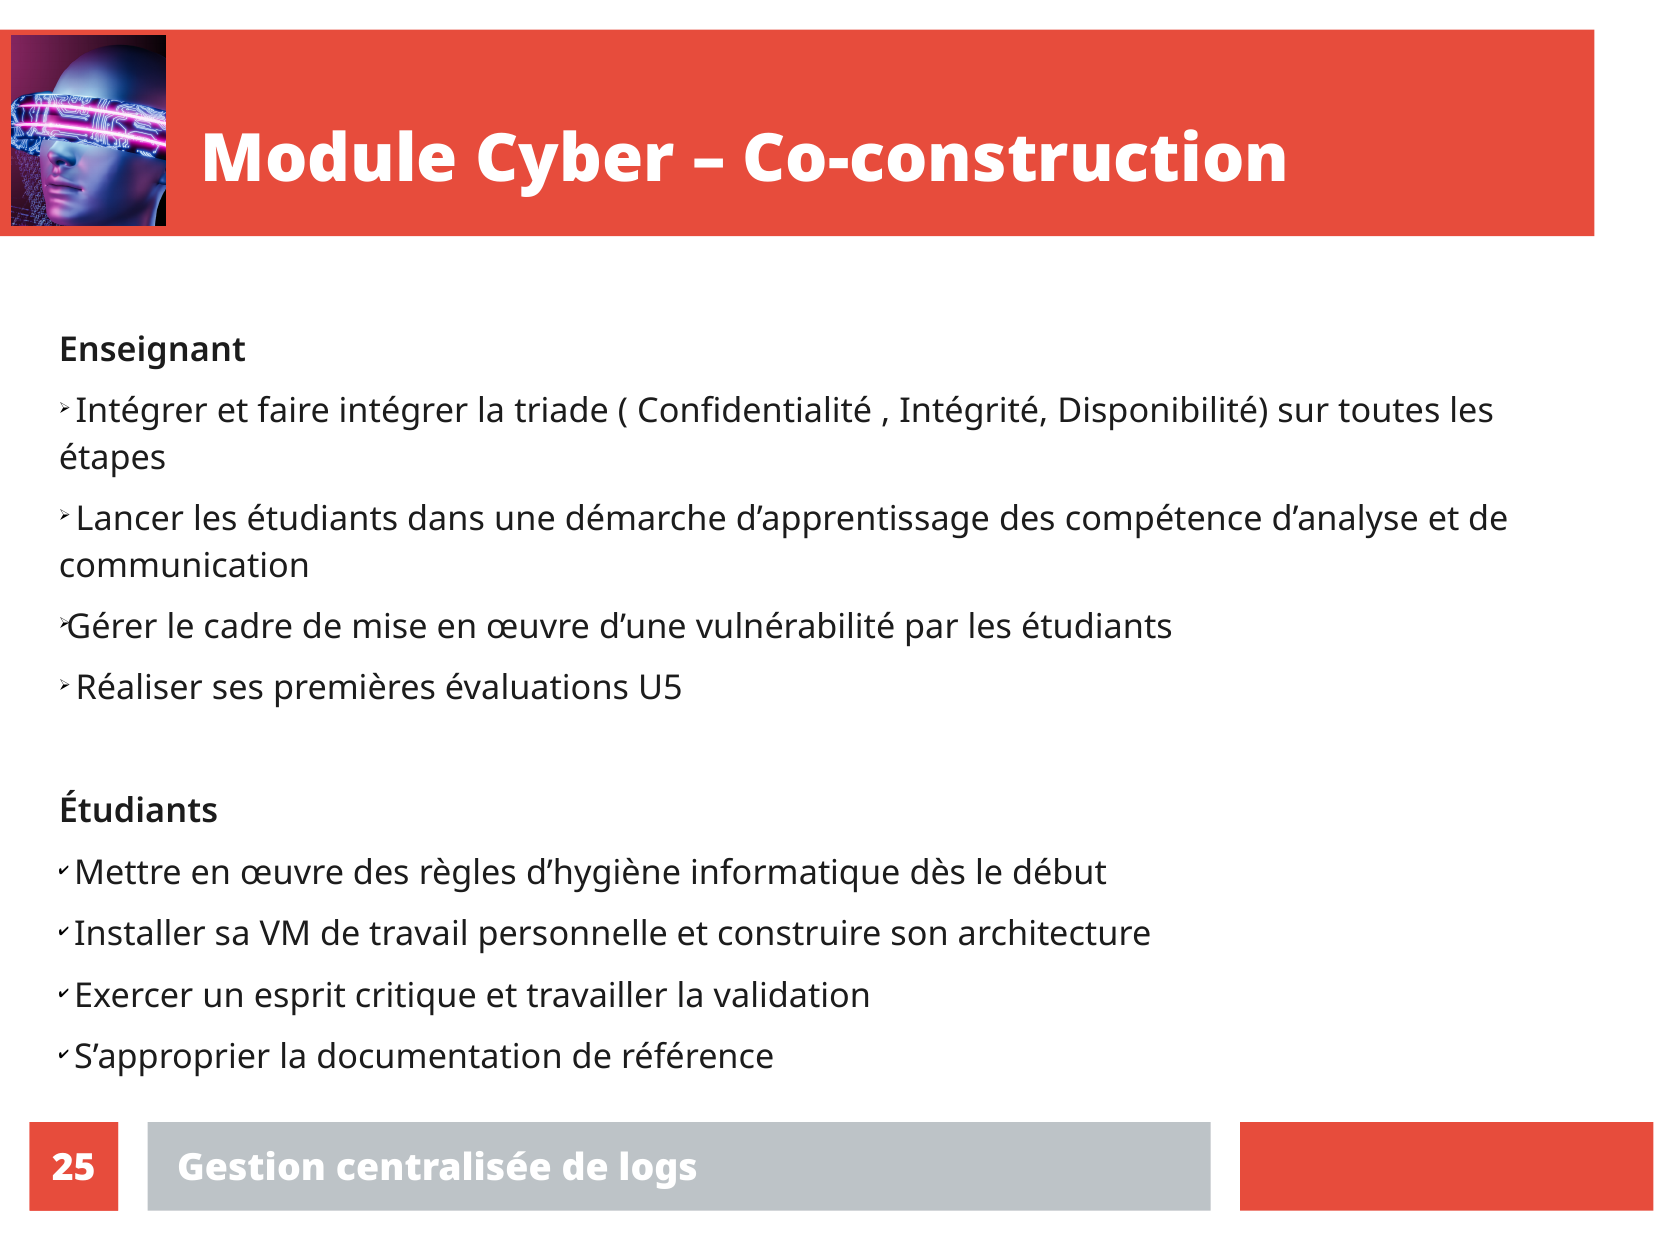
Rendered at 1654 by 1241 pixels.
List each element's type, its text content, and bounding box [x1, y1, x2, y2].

title Module Cyber – Co-construction [200, 53, 1571, 201]
picture [11, 35, 166, 226]
list Enseignant Intégrer et faire intégrer la triade ( Confidentialité , Intégrité, Disponibilité) sur toutes les étapes Lancer les étudiants dans une démarche d’apprentissage des compétence d’analyse et de communication Gérer le cadre de mise en œuvre d’une vulnérabilité par les étudiants Réaliser ses premières évaluations U5 Étudiants Mettre en œuvre des règles d’hygiène informatique dès le début Installer sa VM de travail personnelle et construire son architecture Exercer un esprit critique et travailler la validation S’approprier la documentation de référence [59, 324, 1565, 1093]
